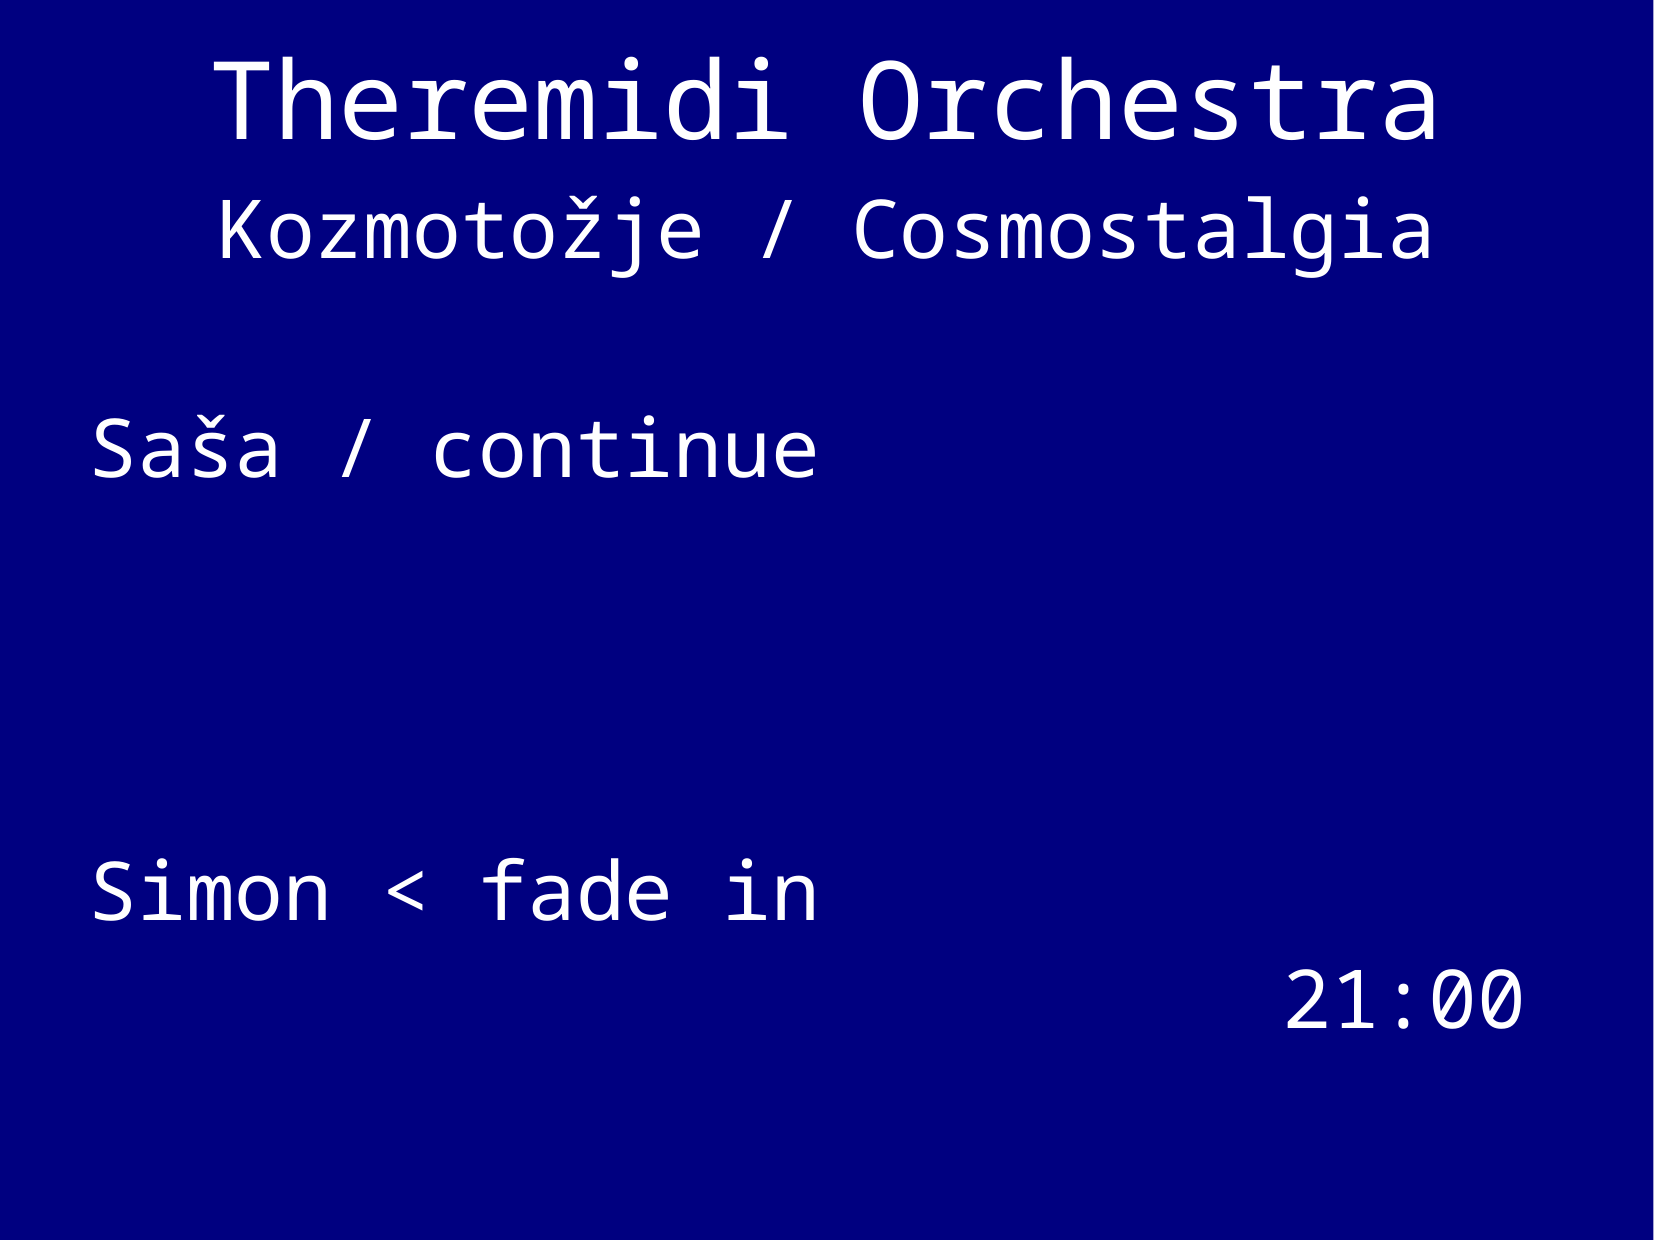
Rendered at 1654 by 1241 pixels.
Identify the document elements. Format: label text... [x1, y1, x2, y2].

text_box 21:00 [1282, 900, 1620, 1096]
subtitle Saša / continue Simon < fade in [88, 272, 1566, 1063]
title Theremidi Orchestra Kozmotožje / Cosmostalgia [82, 49, 1571, 257]
